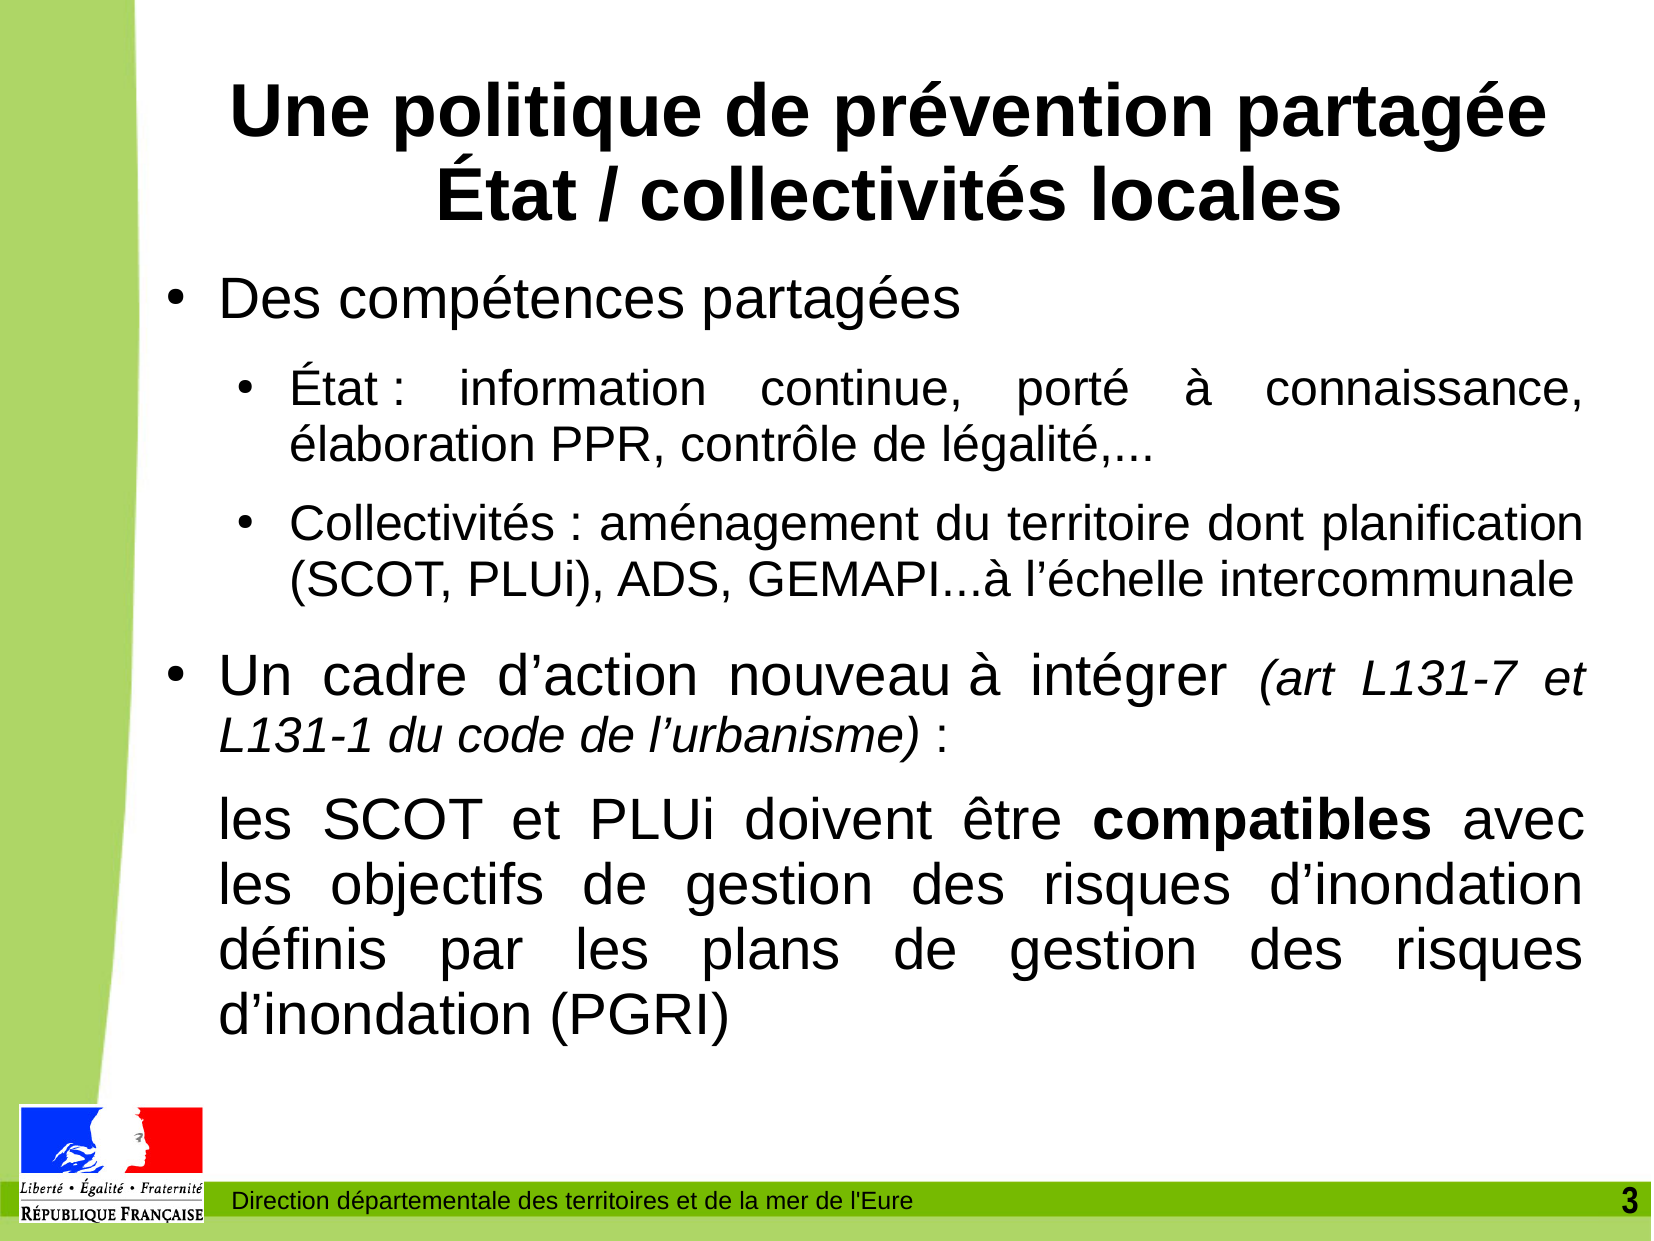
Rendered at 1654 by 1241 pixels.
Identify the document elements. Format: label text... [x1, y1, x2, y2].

title Une politique de prévention partagée État / collectivités locales [170, 49, 1609, 257]
list Des compétences partagées État : information continue, porté à connaissance, élaboration PPR, contrôle de légalité,... Collectivités : aménagement du territoire dont planification (SCOT, PLUi), ADS, GEMAPI...à l’échelle intercommunale Un cadre d’action nouveau à intégrer (art L131-7 et L131-1 du code de l’urbanisme) : les SCOT et PLUi doivent être compatibles avec les objectifs de gestion des risques d’inondation définis par les plans de gestion des risques d’inondation (PGRI) [147, 265, 1586, 1241]
picture [0, 0, 1651, 1241]
